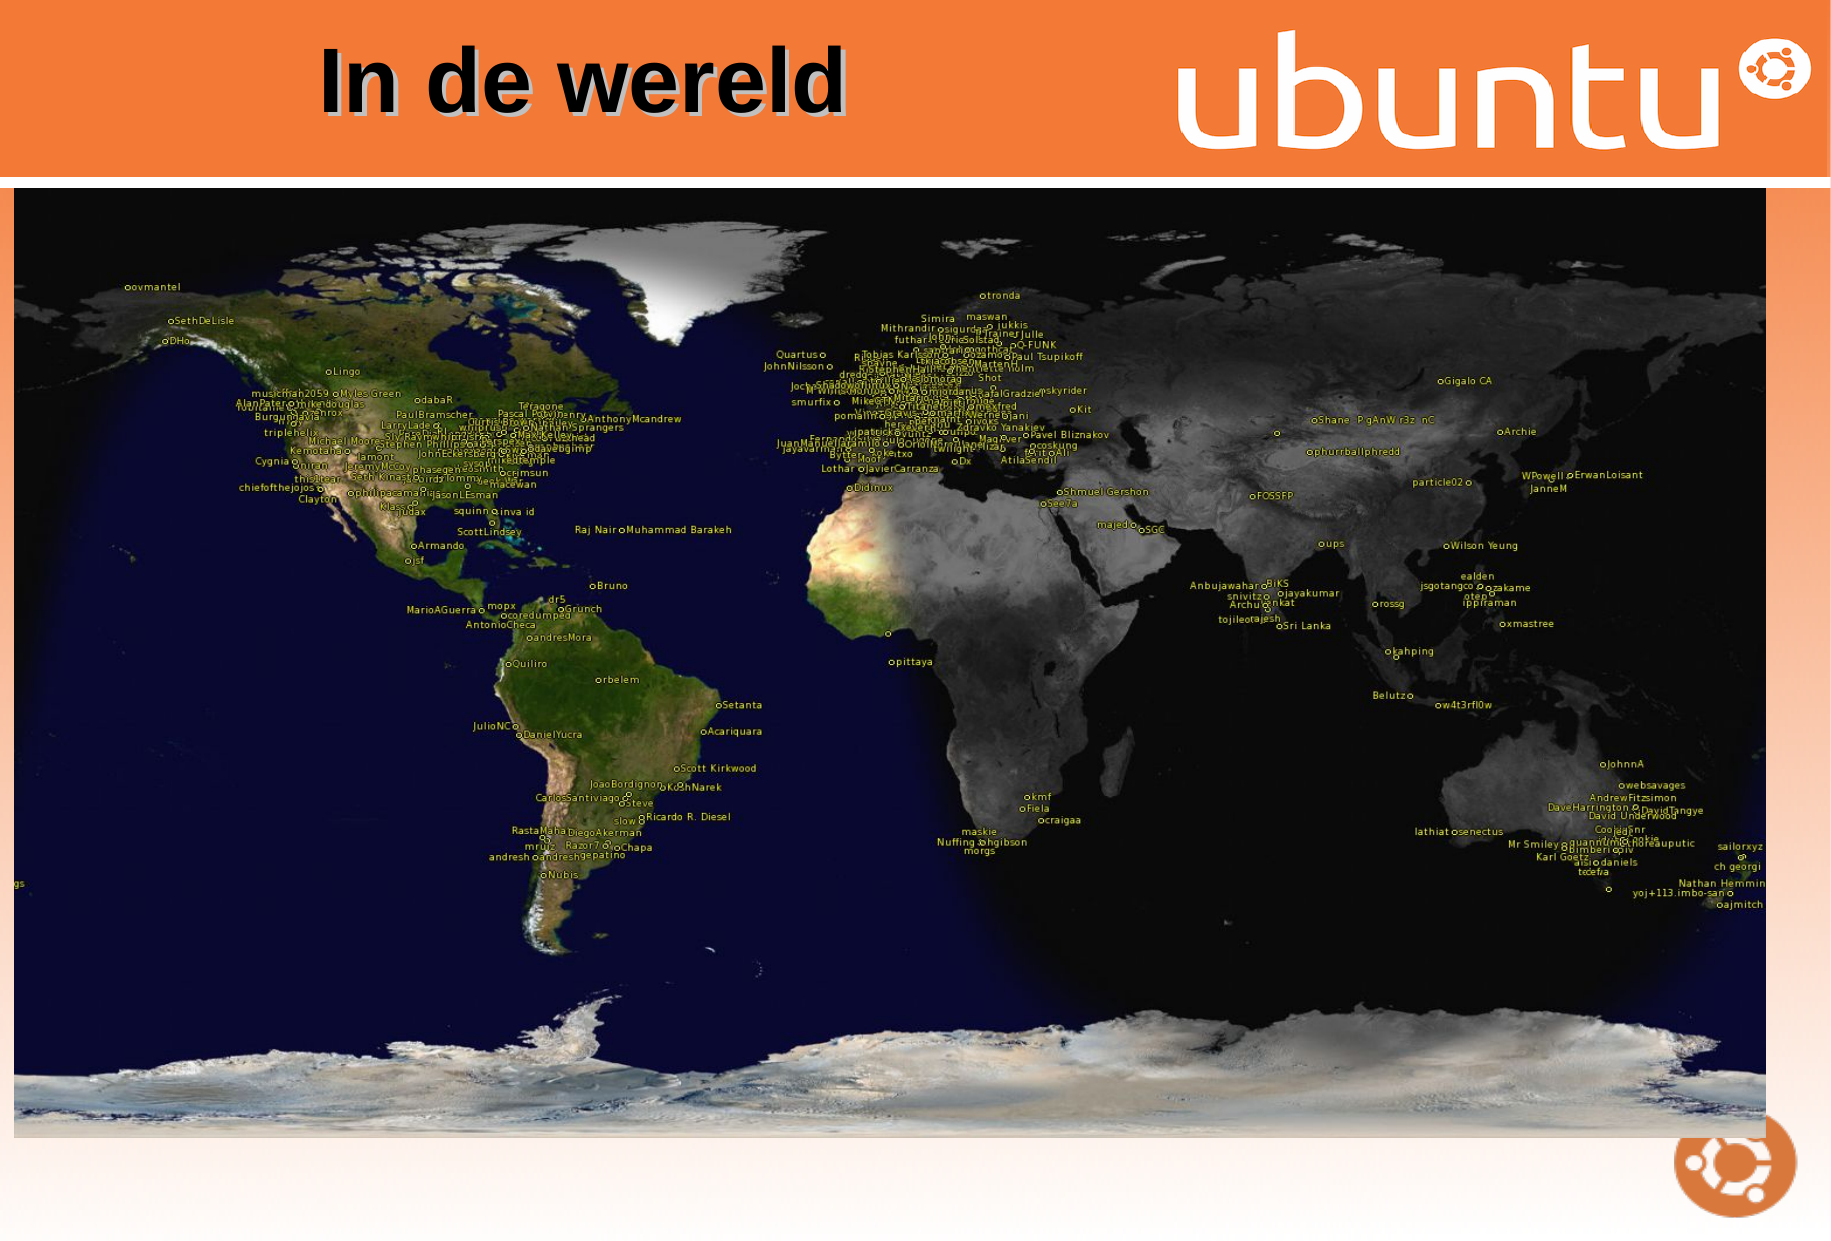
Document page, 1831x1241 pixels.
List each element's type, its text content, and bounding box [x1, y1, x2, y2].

picture [0, 0, 1831, 1241]
title In de wereld [15, 29, 1177, 132]
